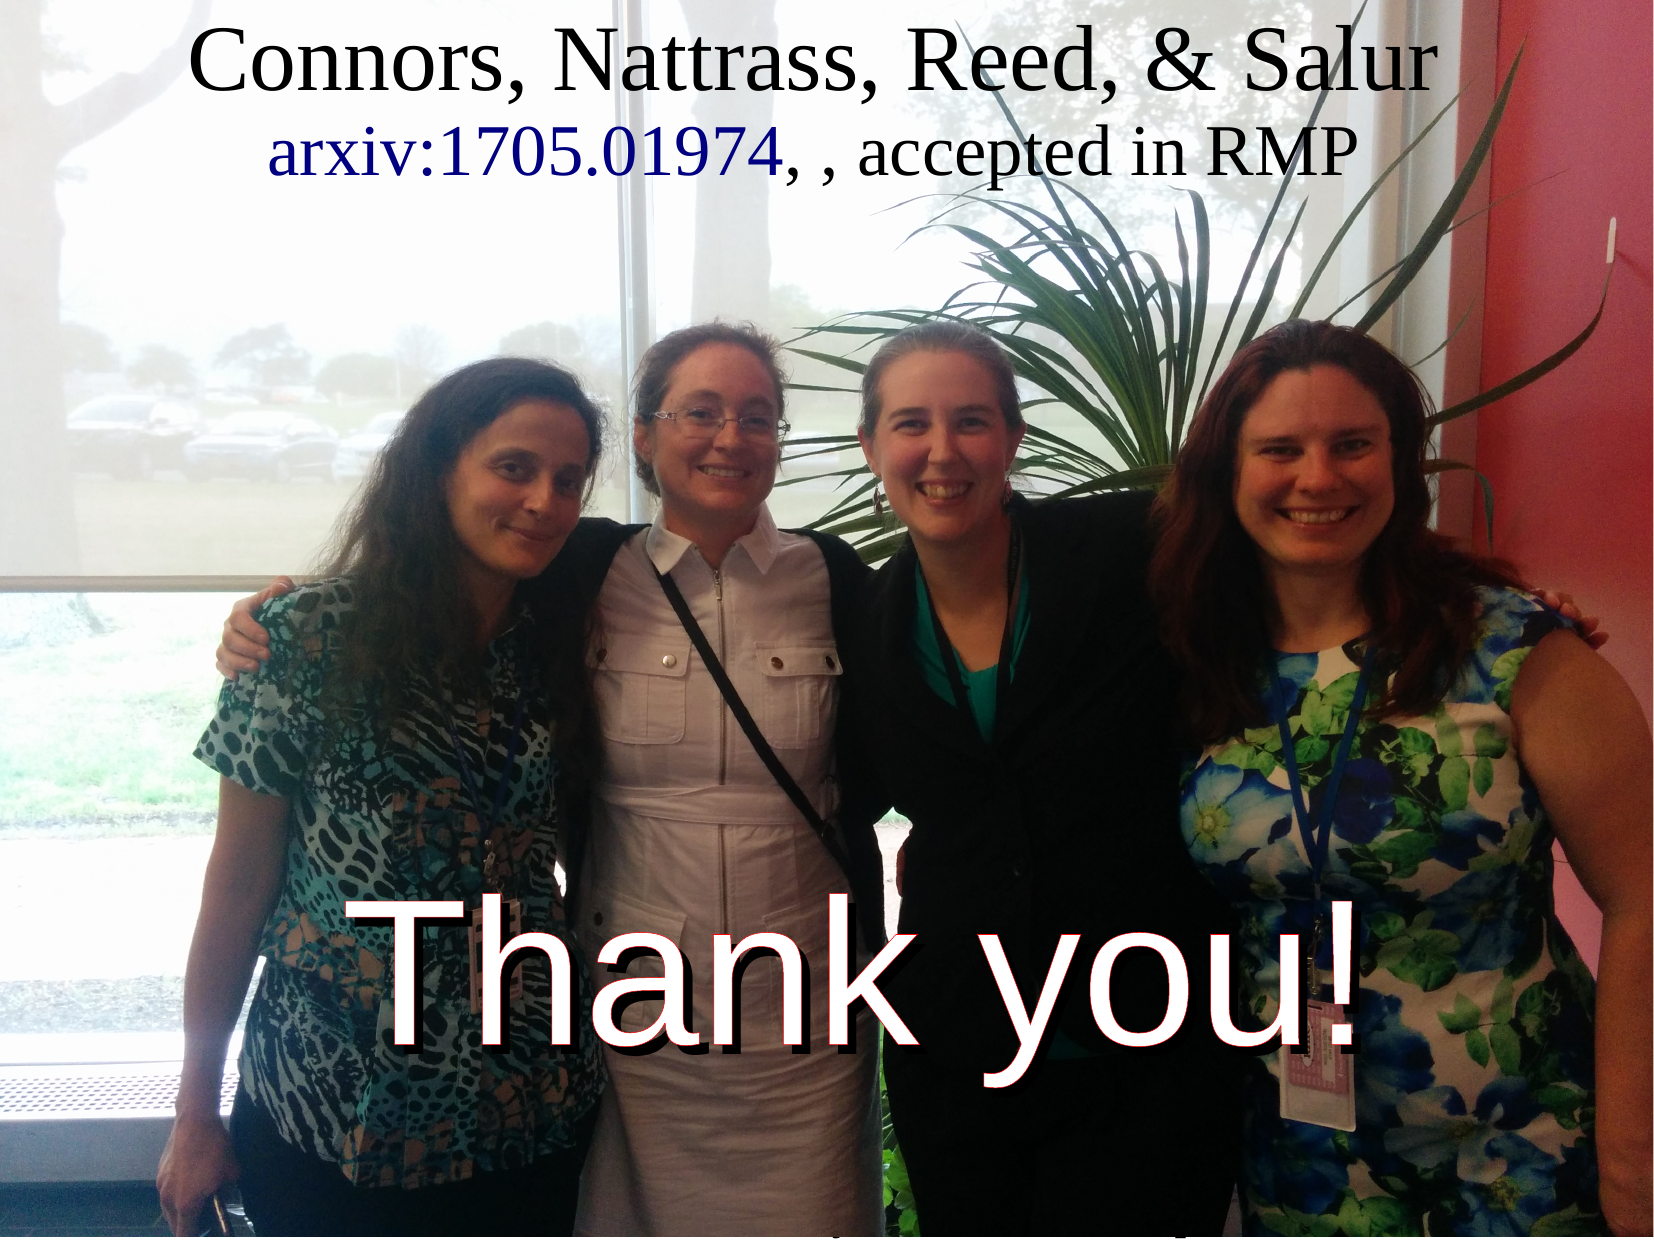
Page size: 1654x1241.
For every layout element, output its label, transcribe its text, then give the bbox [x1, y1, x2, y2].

picture [0, 0, 1654, 1237]
text_box Thank you! [326, 848, 1414, 1097]
text_box Connors, Nattrass, Reed, & Salur arxiv:1705.01974, , accepted in RMP [168, 0, 1460, 223]
